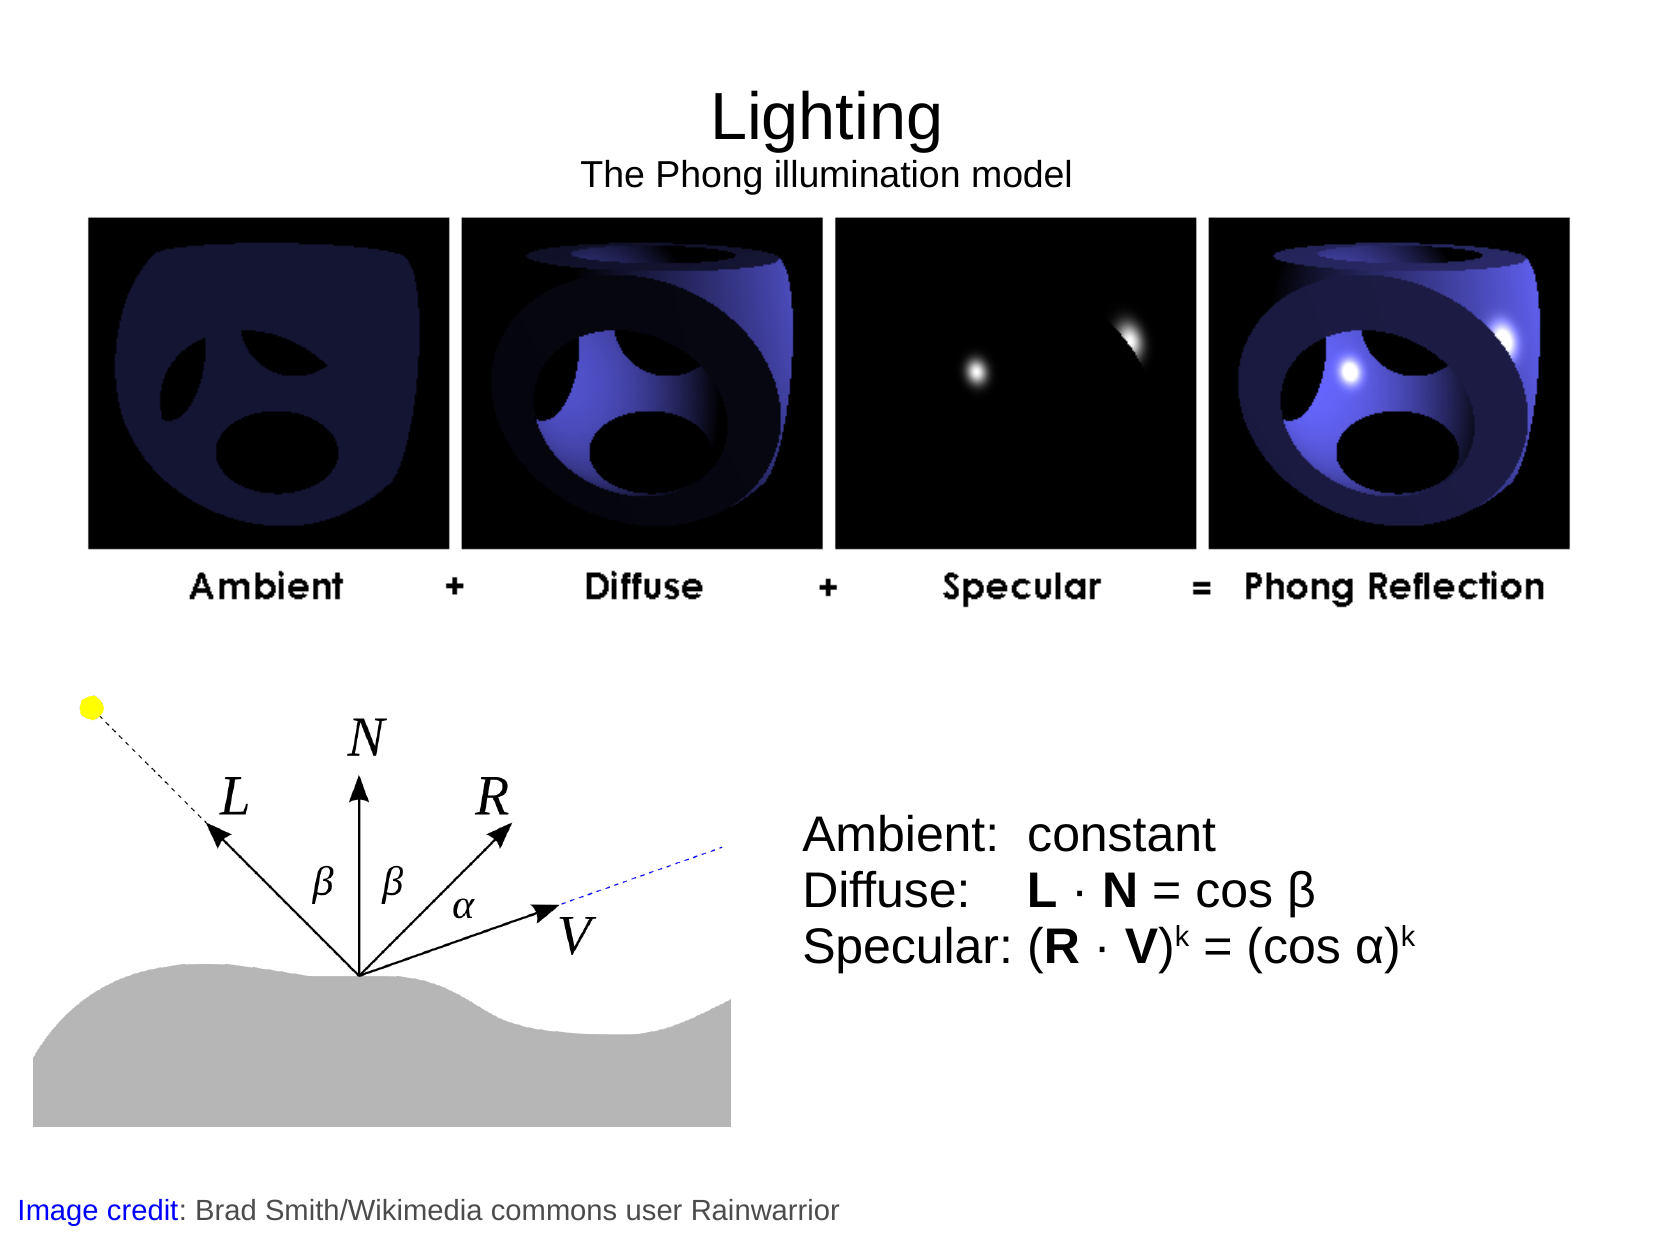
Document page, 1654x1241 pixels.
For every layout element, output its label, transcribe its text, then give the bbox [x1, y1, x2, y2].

picture [33, 661, 731, 1127]
subtitle Lighting The Phong illumination model [82, 49, 1571, 207]
picture [76, 207, 1581, 627]
text_box Image credit: Brad Smith/Wikimedia commons user Rainwarrior [2, 1186, 1163, 1234]
text_box Ambient: constant Diffuse: L · N = cos β Specular: (R · V)k = (cos α)k [787, 799, 1576, 985]
